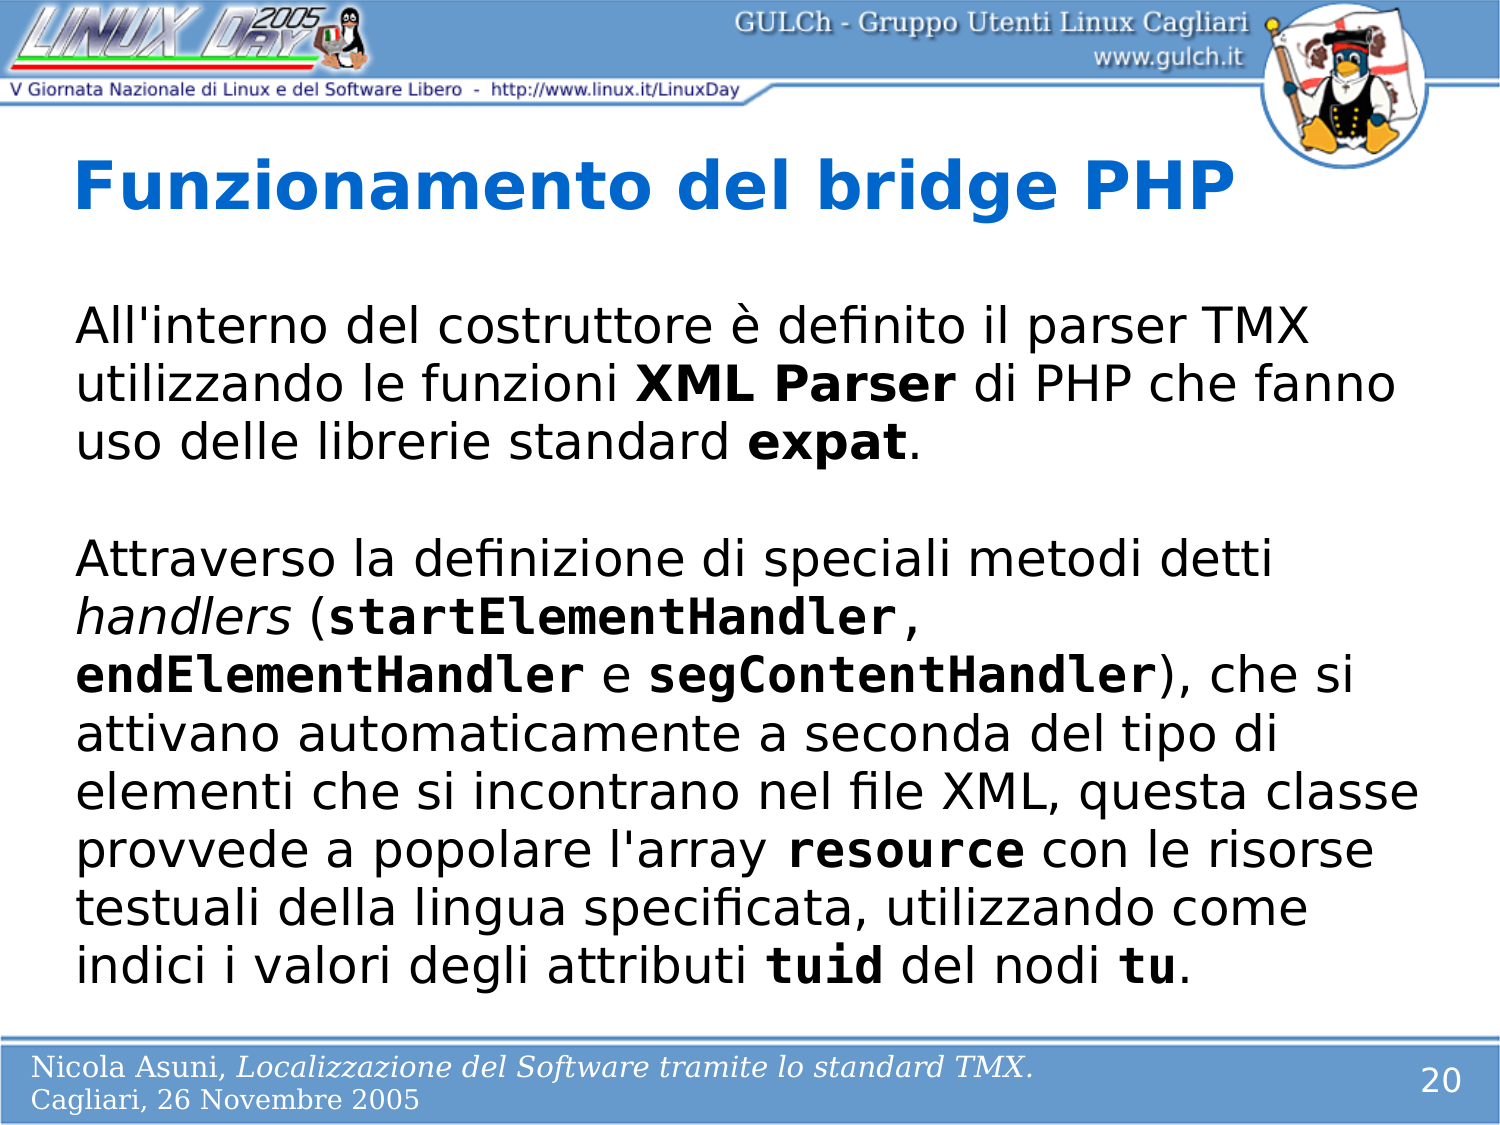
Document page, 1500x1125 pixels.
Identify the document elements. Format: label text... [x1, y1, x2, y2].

picture [0, 0, 1500, 1125]
text_box All'interno del costruttore è definito il parser TMX utilizzando le funzioni XML Parser di PHP che fanno uso delle librerie standard expat. Attraverso la definizione di speciali metodi detti handlers (startElementHandler, endElementHandler e segContentHandler), che si attivano automaticamente a seconda del tipo di elementi che si incontrano nel file XML, questa classe provvede a popolare l'array resource con le risorse testuali della lingua specificata, utilizzando come indici i valori degli attributi tuid del nodi tu. [75, 296, 1426, 996]
text_box Funzionamento del bridge PHP [72, 147, 1238, 225]
